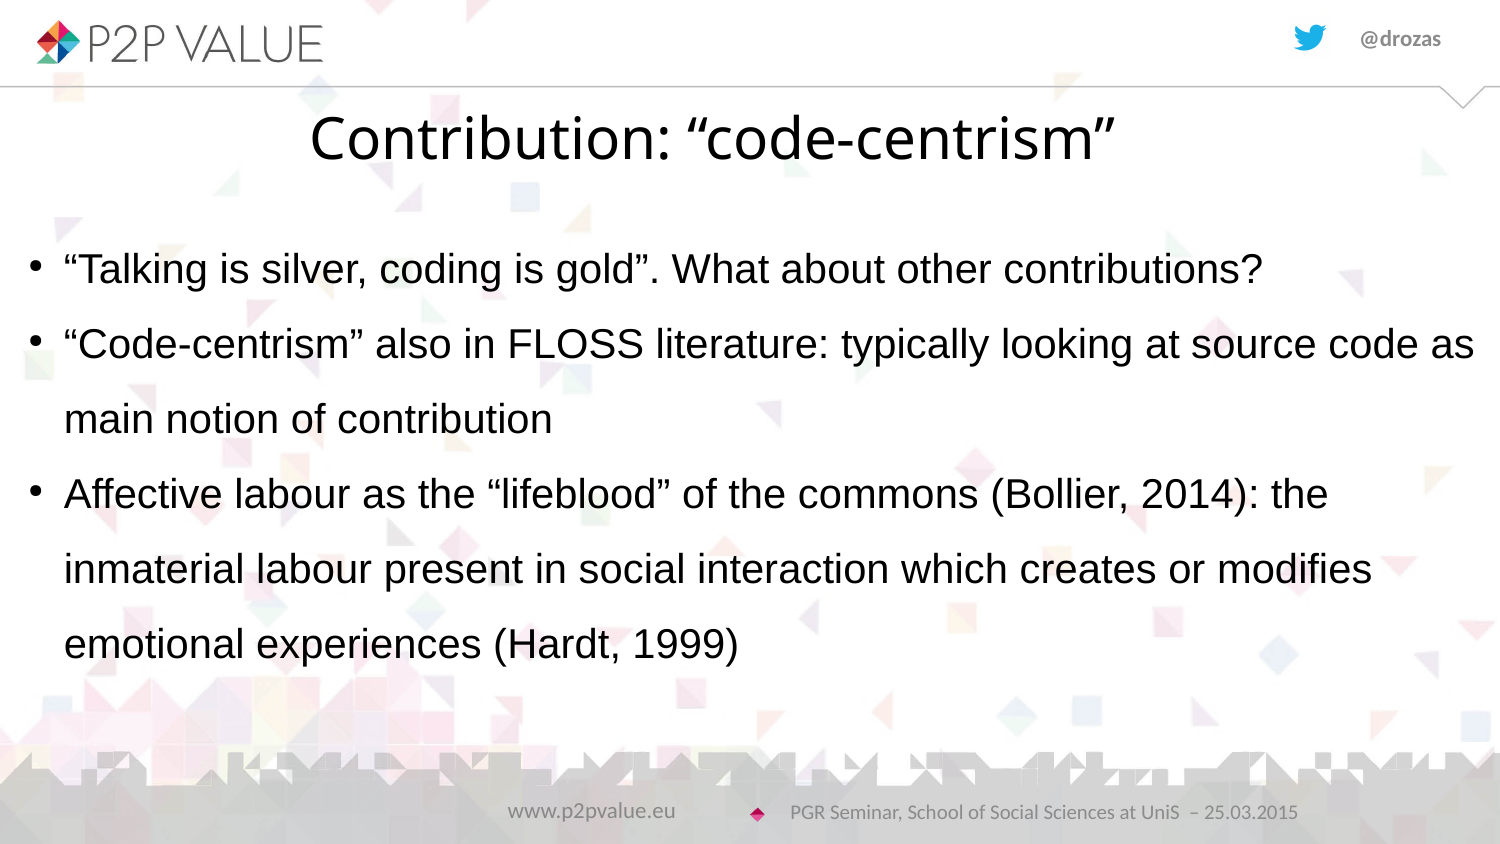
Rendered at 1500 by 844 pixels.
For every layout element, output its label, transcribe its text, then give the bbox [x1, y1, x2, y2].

text_box www.p2pvalue.eu [501, 789, 720, 829]
title Contribution: “code-centrism” [60, 92, 1366, 181]
text_box @drozas [1333, 15, 1455, 60]
subtitle “Talking is silver, coding is gold”. What about other contributions? “Code-centrism” also in FLOSS literature: typically looking at source code as main notion of contribution Affective labour as the “lifeblood” of the commons (Bollier, 2014): the inmaterial labour present in social interaction which creates or modifies emotional experiences (Hardt, 1999) [15, 210, 1496, 766]
text_box PGR Seminar, School of Social Sciences at UniS – 25.03.2015 [777, 788, 1470, 834]
picture [0, 0, 1500, 844]
